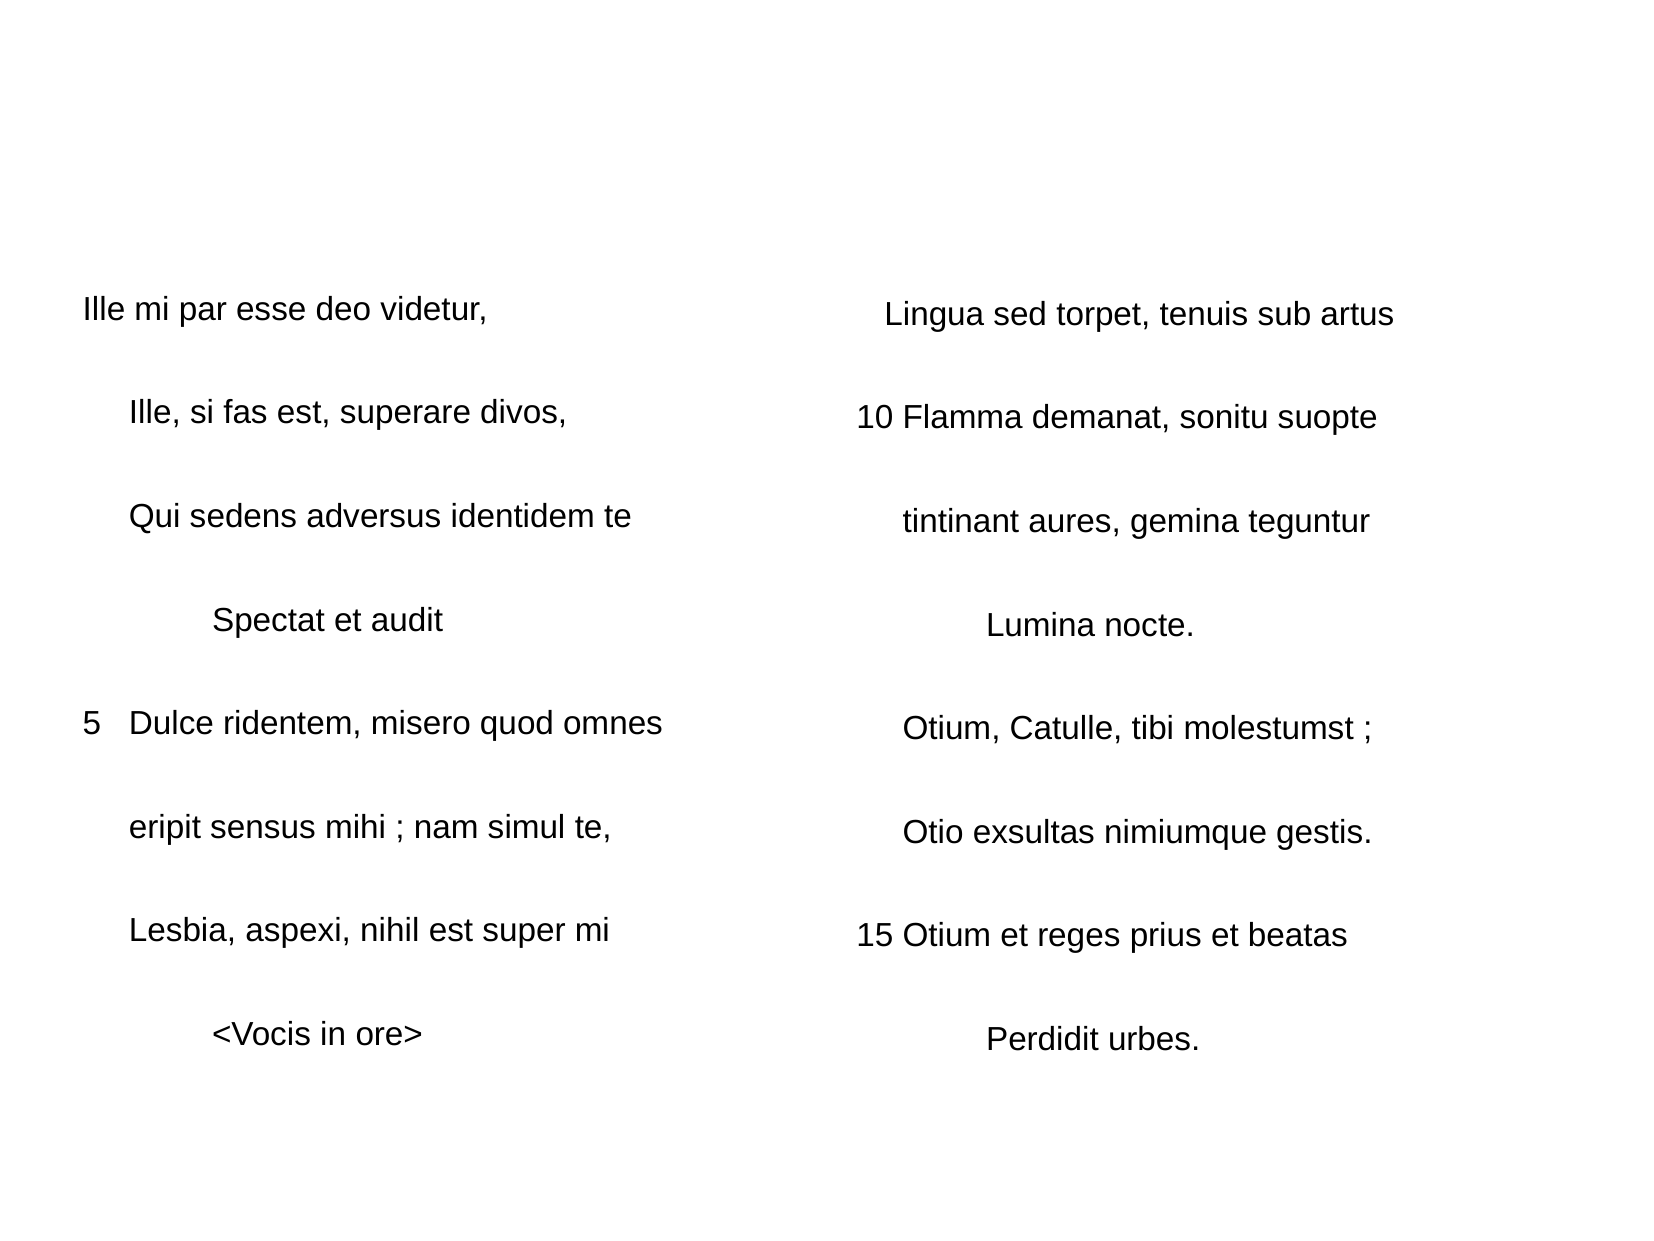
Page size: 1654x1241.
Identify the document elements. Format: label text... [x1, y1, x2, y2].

list Ille mi par esse deo videtur, Ille, si fas est, superare divos, Qui sedens adversus identidem te Spectat et audit 5 Dulce ridentem, misero quod omnes eripit sensus mihi ; nam simul te, Lesbia, aspexi, nihil est super mi <Vocis in ore> [82, 290, 809, 1170]
list Lingua sed torpet, tenuis sub artus 10 Flamma demanat, sonitu suopte tintinant aures, gemina teguntur Lumina nocte. Otium, Catulle, tibi molestumst ; Otio exsultas nimiumque gestis. 15 Otium et reges prius et beatas Perdidit urbes. [856, 295, 1583, 1062]
